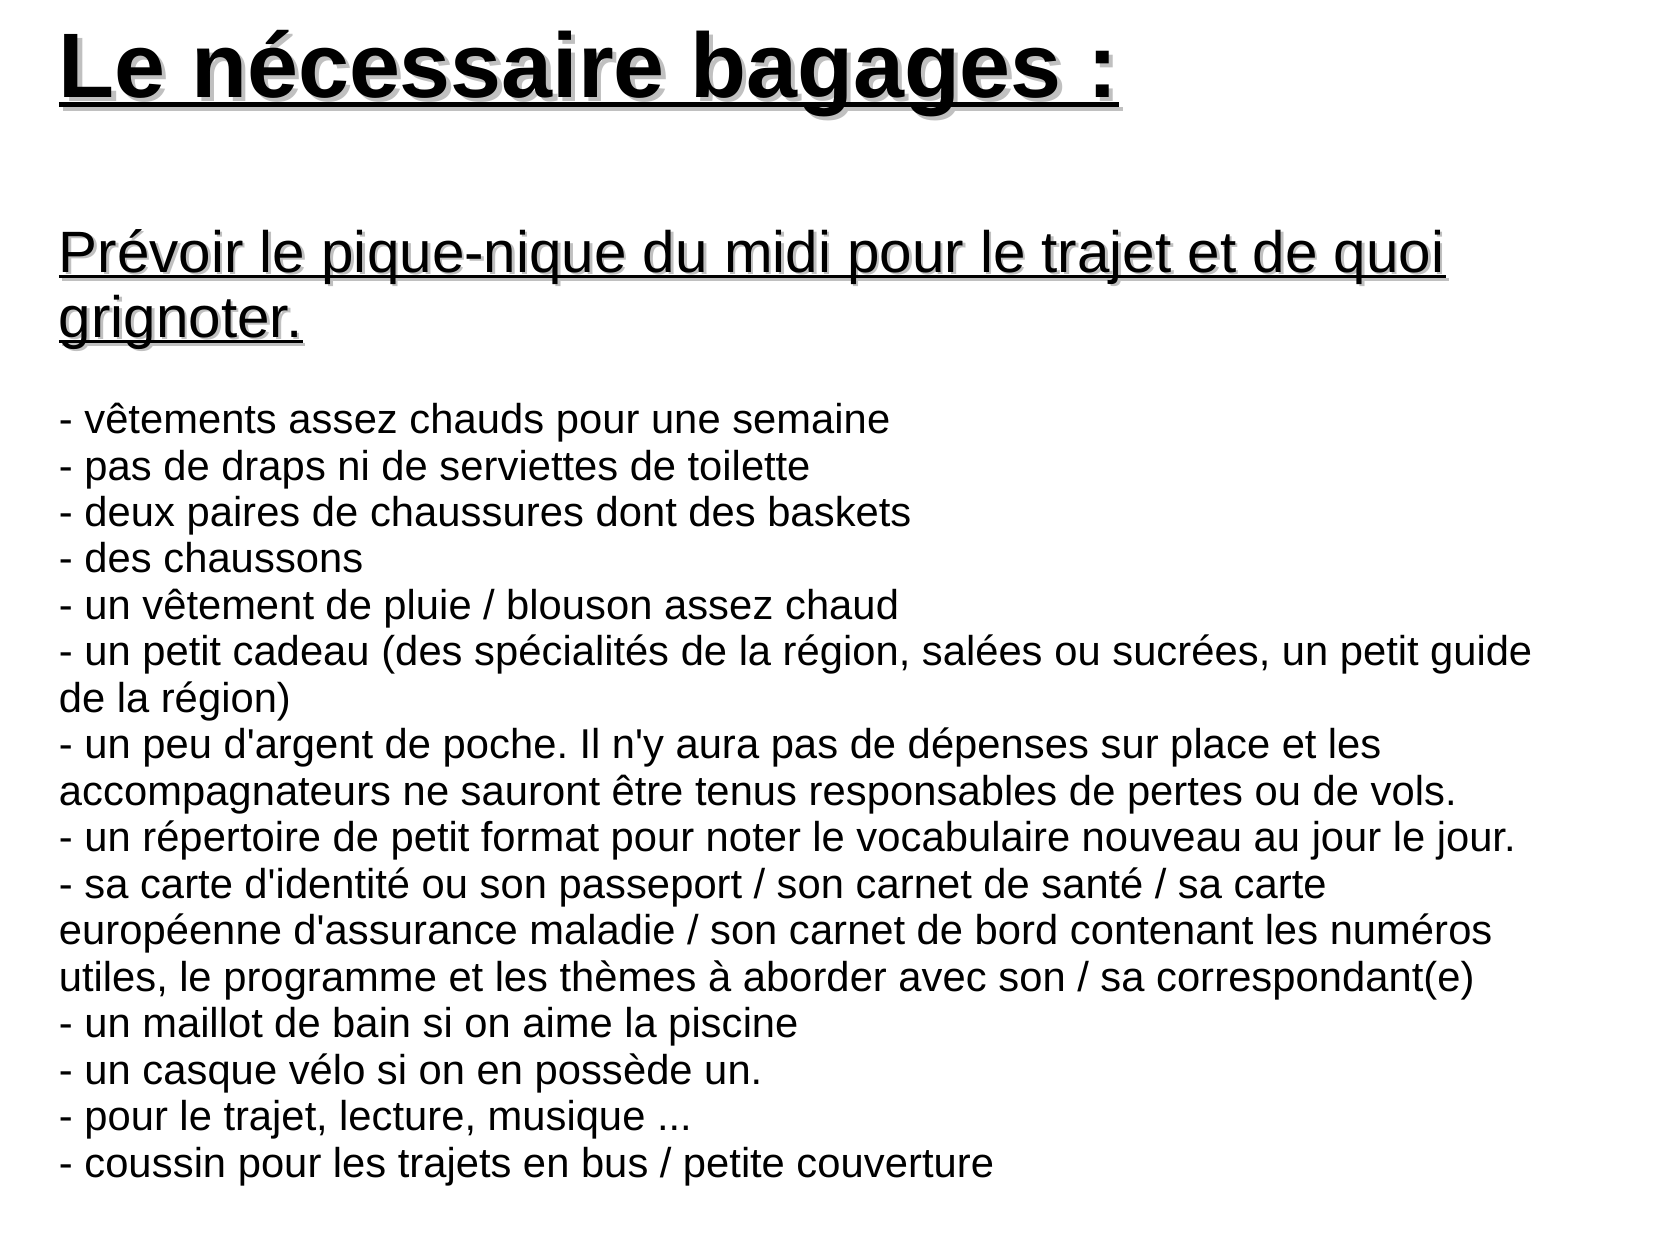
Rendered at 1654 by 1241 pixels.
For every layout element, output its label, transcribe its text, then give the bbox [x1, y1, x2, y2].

title Le nécessaire bagages : Prévoir le pique-nique du midi pour le trajet et de quoi grignoter. - vêtements assez chauds pour une semaine - pas de draps ni de serviettes de toilette - deux paires de chaussures dont des baskets - des chaussons - un vêtement de pluie / blouson assez chaud - un petit cadeau (des spécialités de la région, salées ou sucrées, un petit guide de la région) - un peu d'argent de poche. Il n'y aura pas de dépenses sur place et les accompagnateurs ne sauront être tenus responsables de pertes ou de vols. - un répertoire de petit format pour noter le vocabulaire nouveau au jour le jour. - sa carte d'identité ou son passeport / son carnet de santé / sa carte européenne d'assurance maladie / son carnet de bord contenant les numéros utiles, le programme et les thèmes à aborder avec son / sa correspondant(e) - un maillot de bain si on aime la piscine - un casque vélo si on en possède un. - pour le trajet, lecture, musique ... - coussin pour les trajets en bus / petite couverture [59, 11, 1548, 1241]
